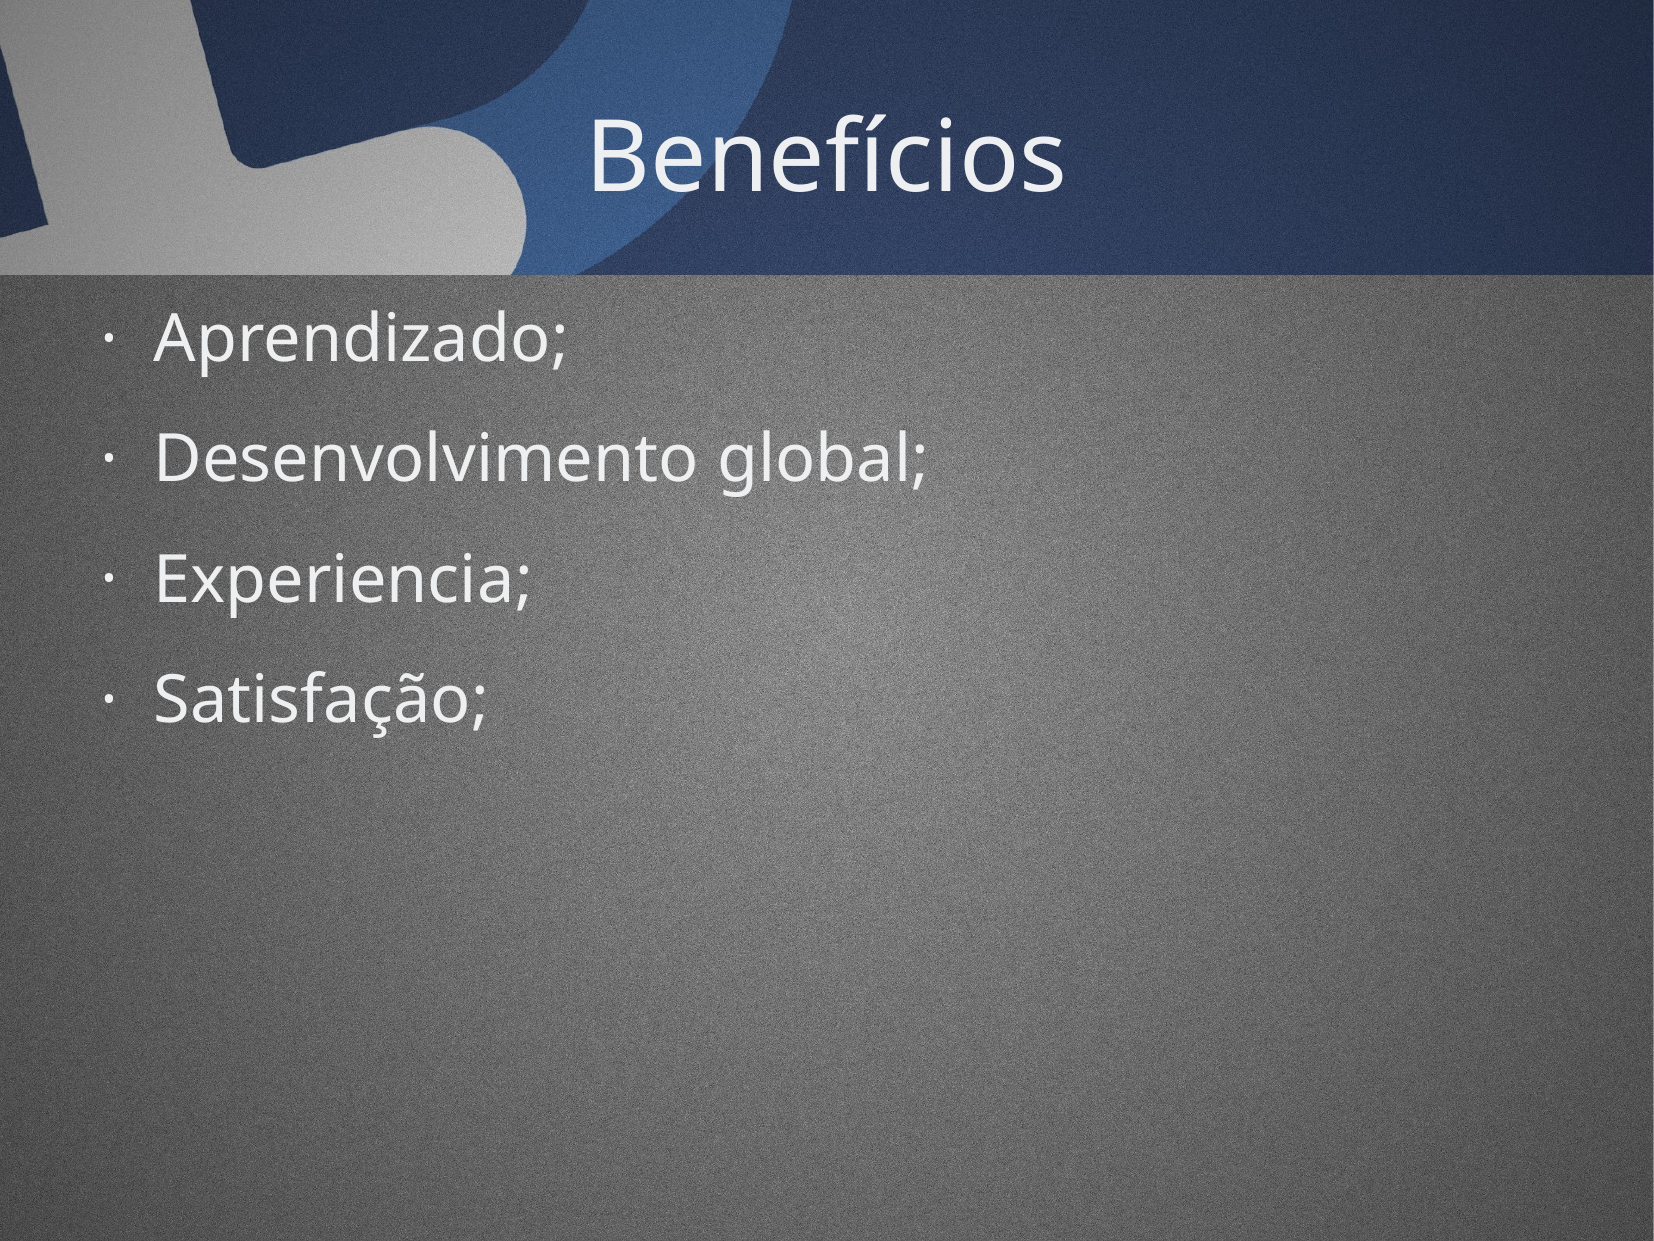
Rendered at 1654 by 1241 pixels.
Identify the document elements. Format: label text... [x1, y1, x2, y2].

title Benefícios [82, 49, 1571, 257]
picture [0, 0, 1654, 1241]
list Aprendizado; Desenvolvimento global; Experiencia; Satisfação; [82, 290, 1571, 1010]
